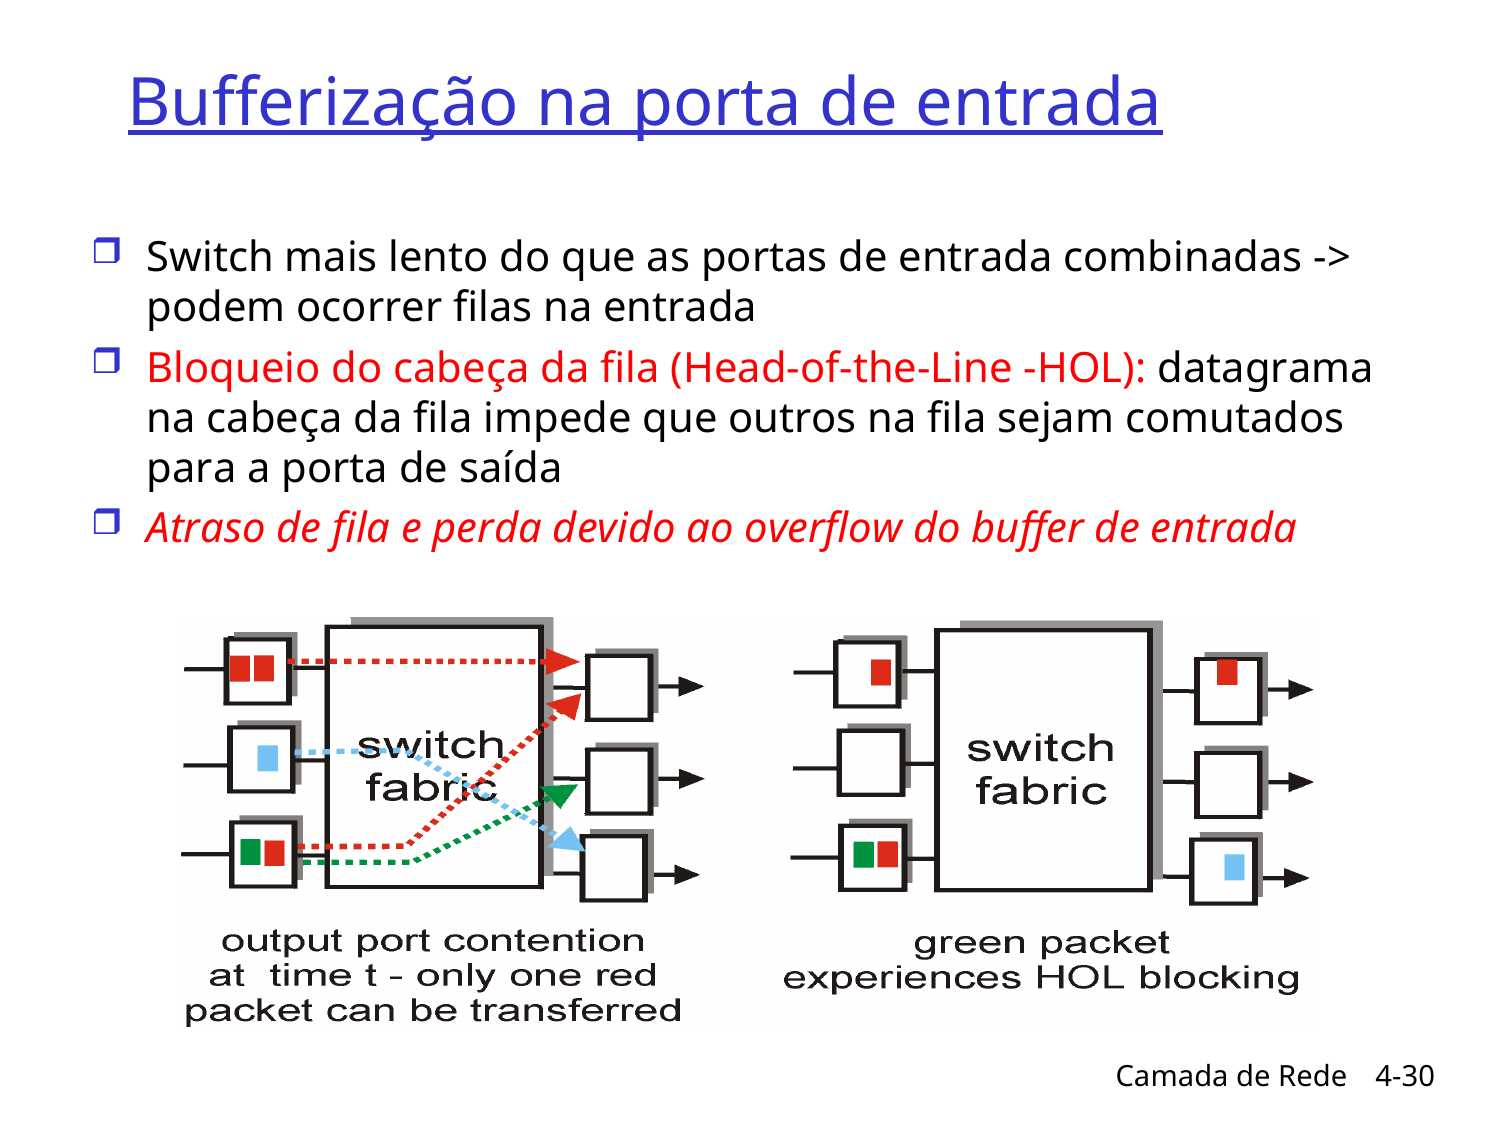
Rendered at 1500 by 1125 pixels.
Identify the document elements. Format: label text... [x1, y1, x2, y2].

picture [181, 617, 1314, 1027]
text_box Camada de Rede [887, 1050, 1339, 1125]
text_box Switch mais lento do que as portas de entrada combinadas -> podem ocorrer filas na entrada Bloqueio do cabeça da fila (Head-of-the-Line -HOL): datagrama na cabeça da fila impede que outros na fila sejam comutados para a porta de saída Atraso de fila e perda devido ao overflow do buffer de entrada [76, 222, 1406, 598]
text_box 4-<número> [1339, 1050, 1451, 1125]
text_box Bufferização na porta de entrada [112, 50, 1388, 146]
